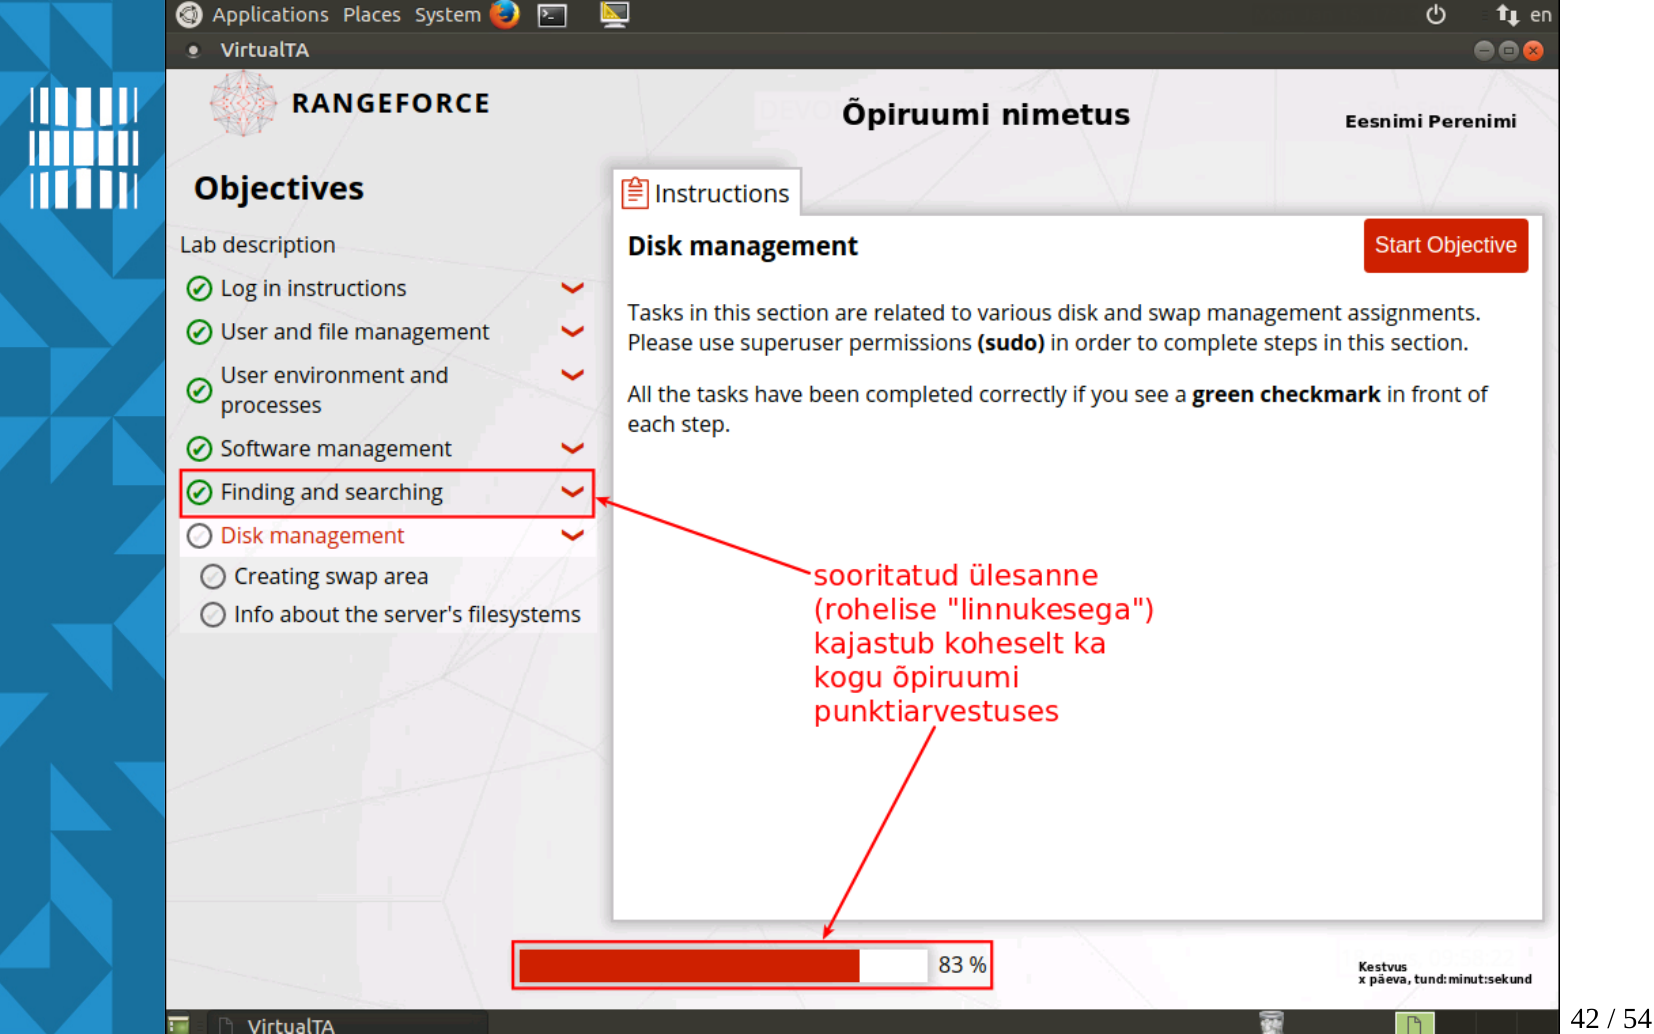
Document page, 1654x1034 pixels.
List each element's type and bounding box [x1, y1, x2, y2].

picture [165, 0, 1560, 1034]
